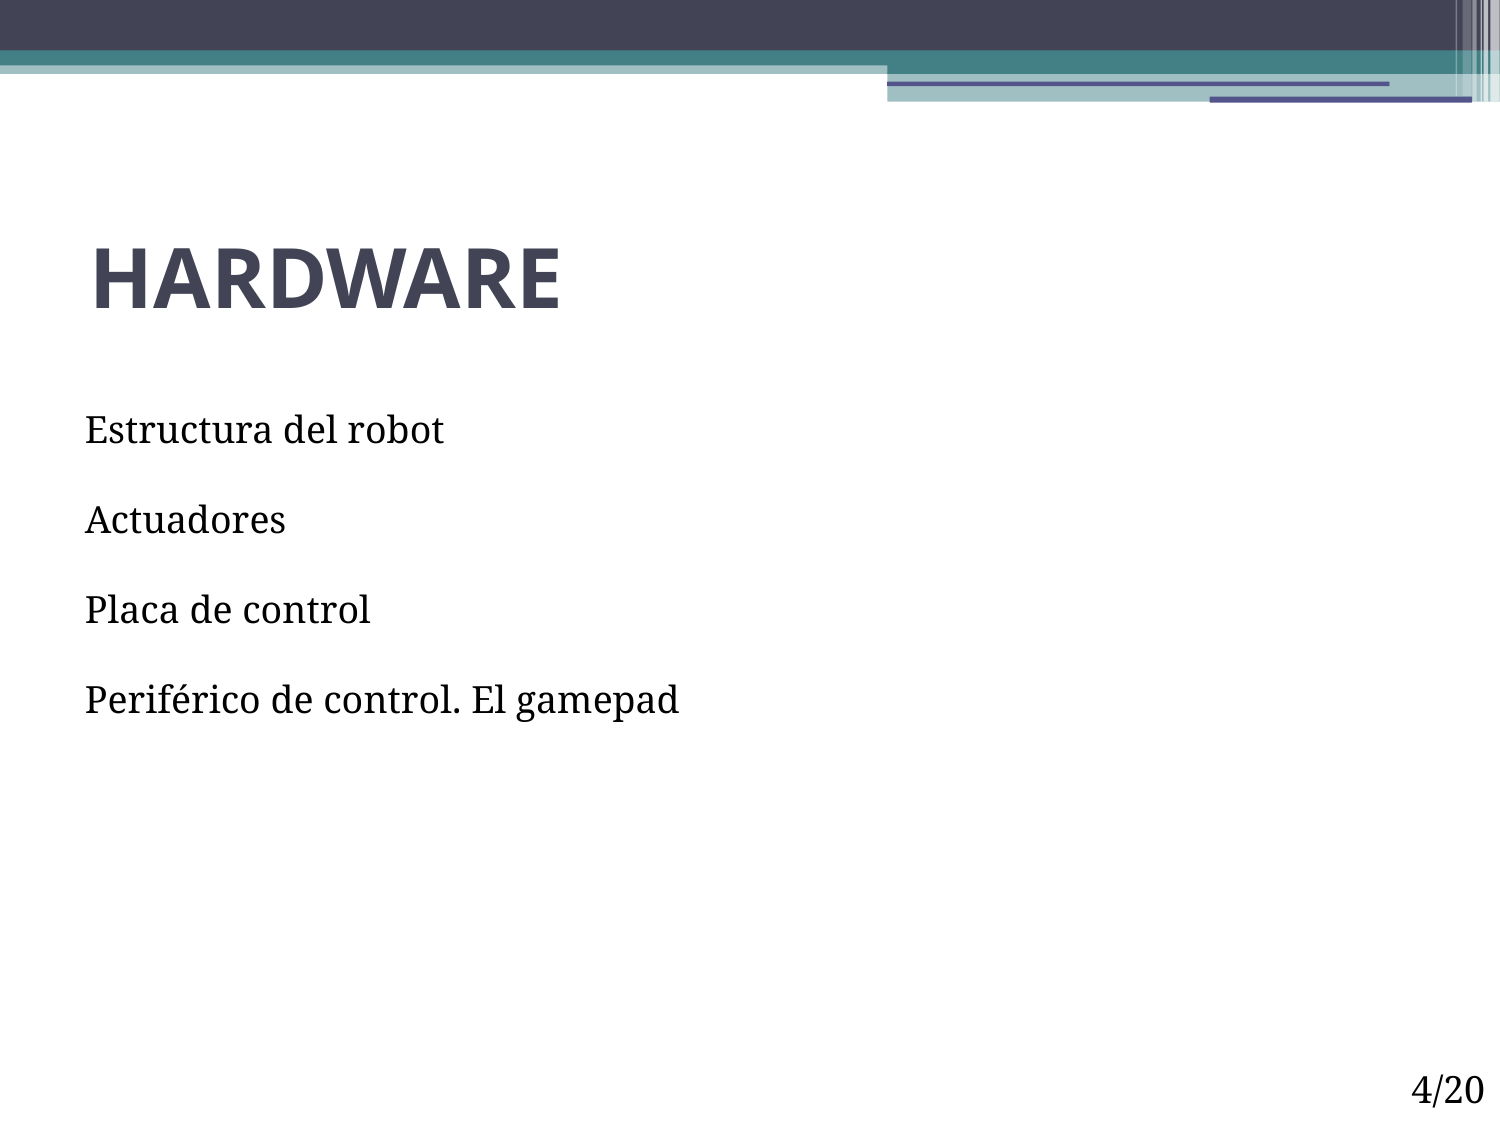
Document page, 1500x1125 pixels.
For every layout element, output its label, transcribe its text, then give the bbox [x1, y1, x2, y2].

slide_number <number>/20 [1374, 1065, 1500, 1125]
title HARDWARE [75, 187, 1425, 363]
list Estructura del robot Actuadores Placa de control Periférico de control. El gamepad [70, 398, 1421, 1038]
